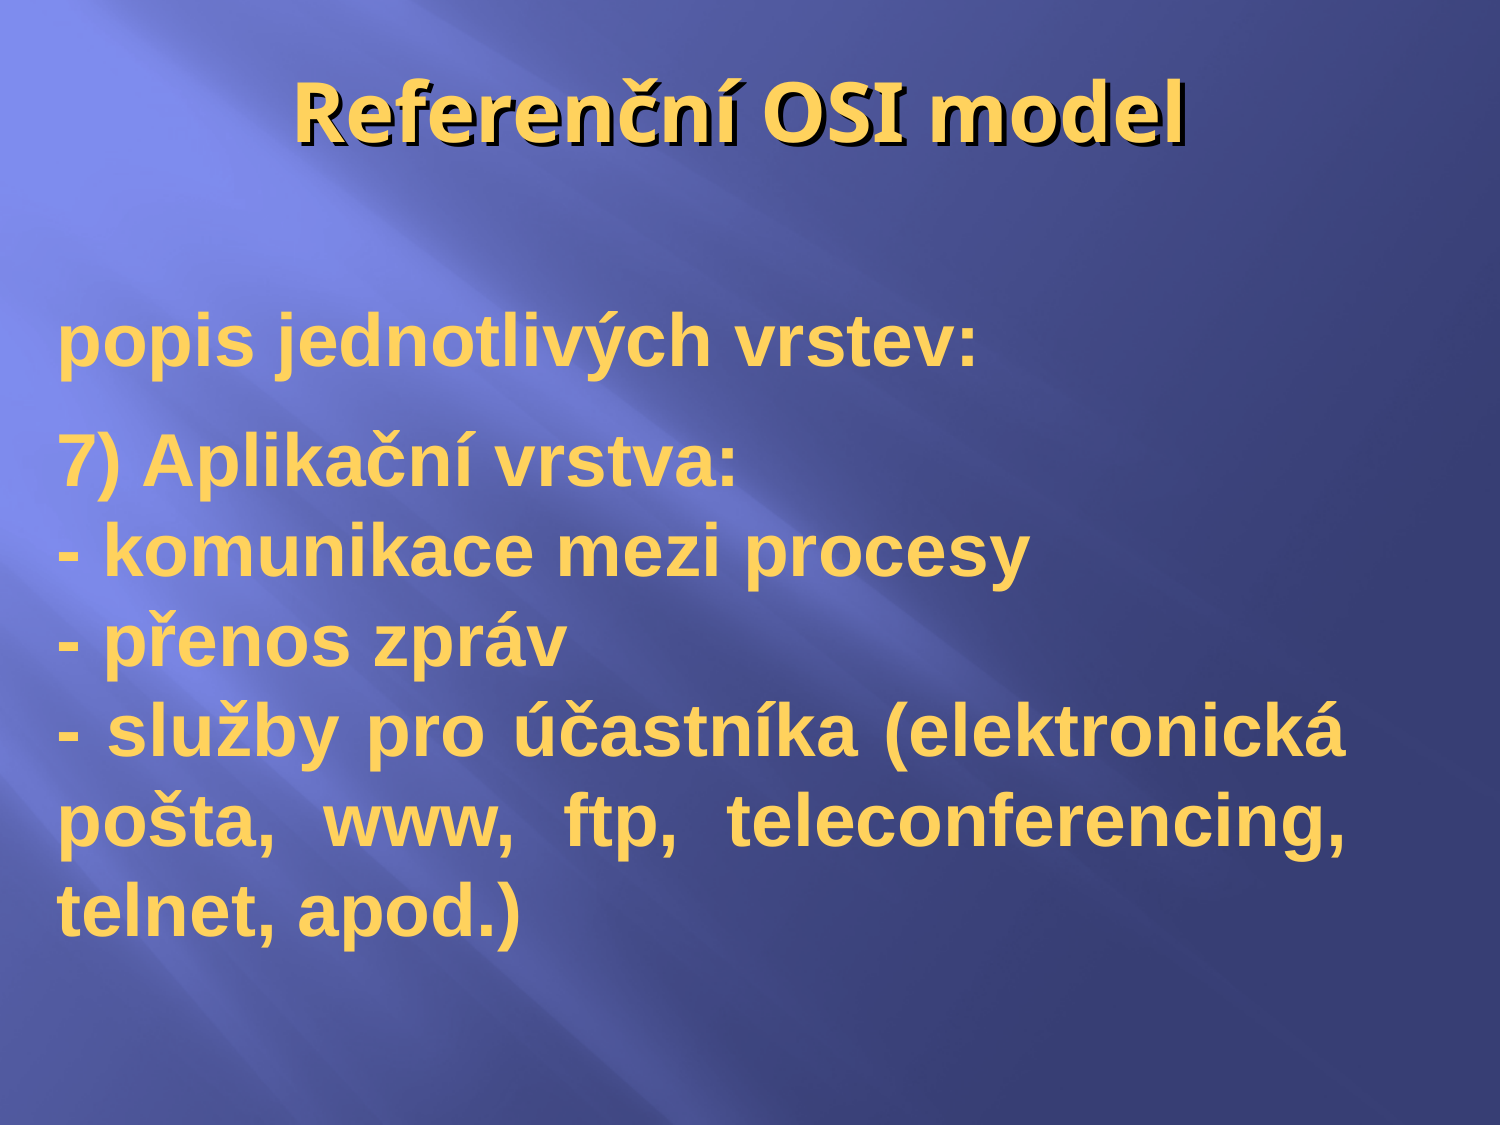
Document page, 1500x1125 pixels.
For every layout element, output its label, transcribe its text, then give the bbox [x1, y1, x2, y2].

title Referenční OSI model [64, 45, 1436, 172]
text_box popis jednotlivých vrstev: 7) Aplikační vrstva: - komunikace mezi procesy - přenos zpráv - služby pro účastníka (elektronická pošta, www, ftp, teleconferencing, telnet, apod.) [41, 172, 1459, 1071]
